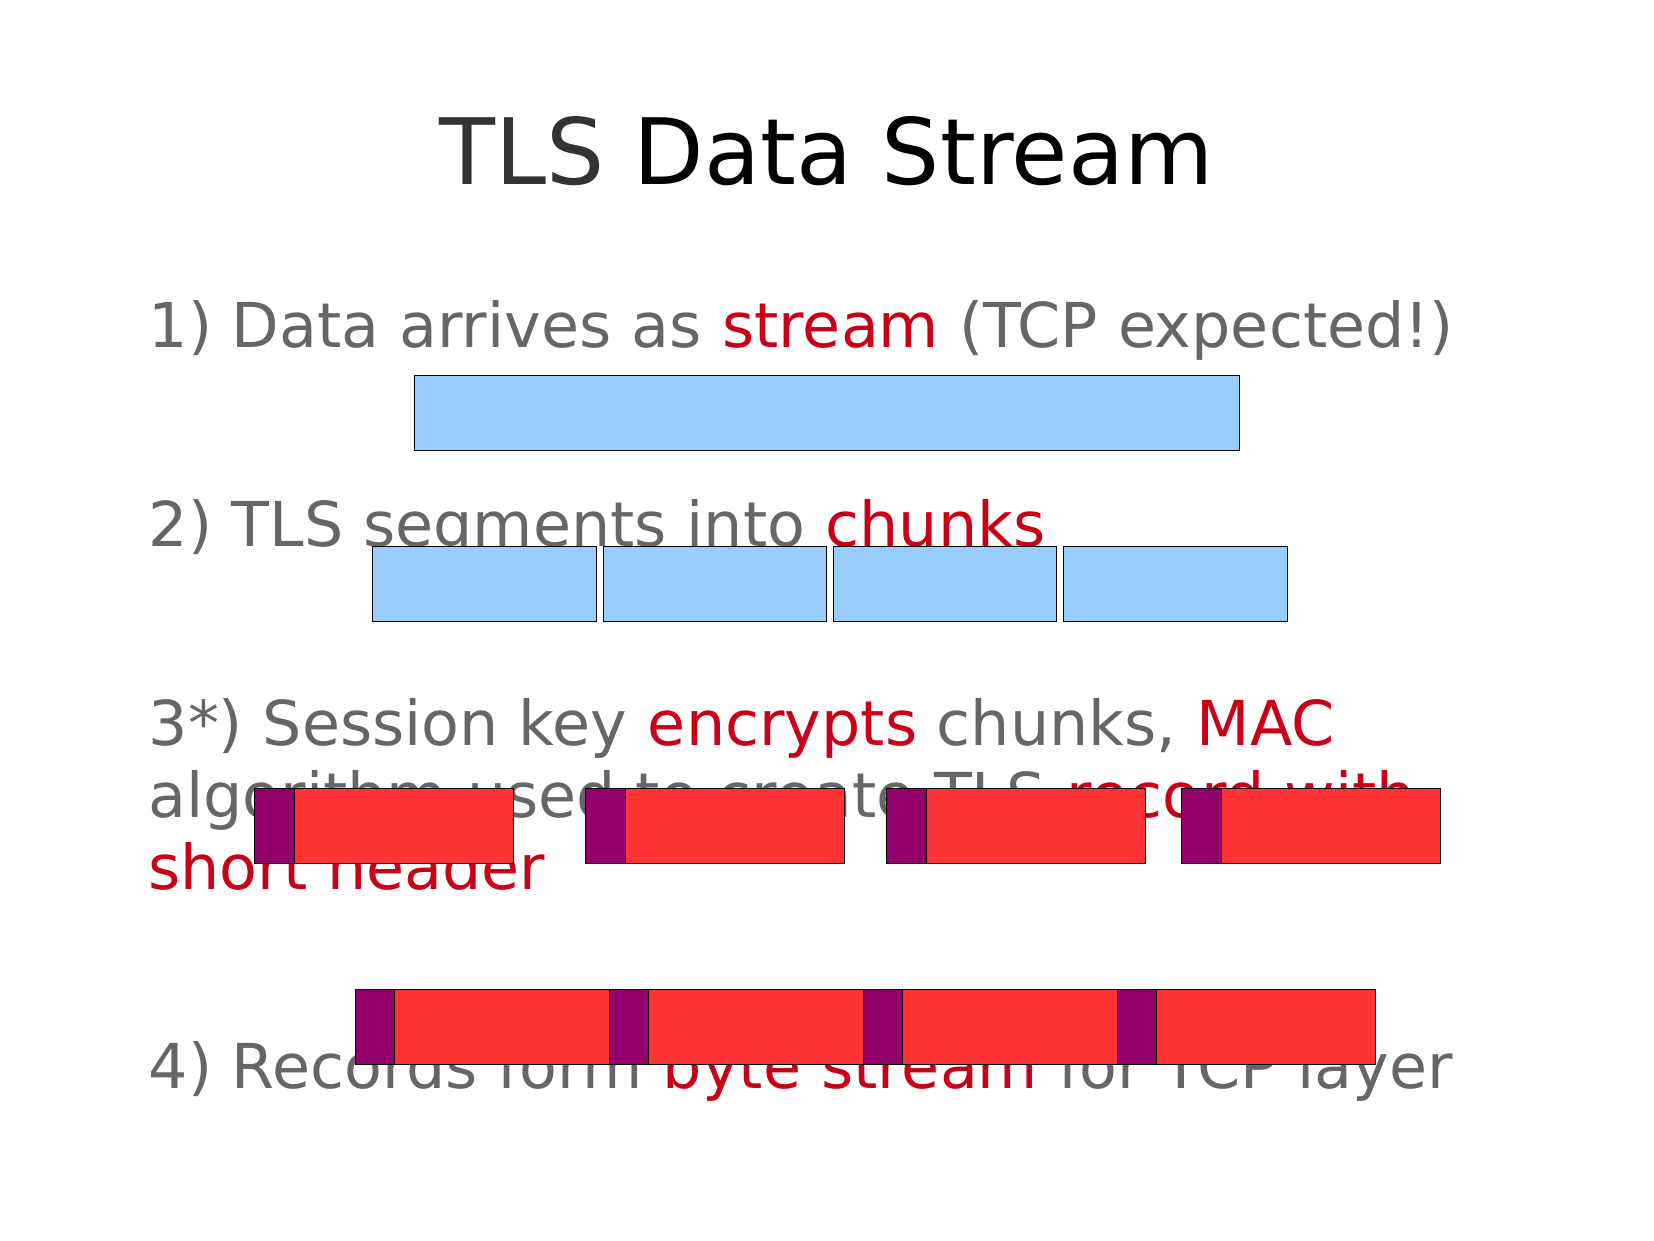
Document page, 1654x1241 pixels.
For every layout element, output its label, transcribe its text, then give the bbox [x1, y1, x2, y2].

list 1) Data arrives as stream (TCP expected!) 2) TLS segments into chunks 3*) Session key encrypts chunks, MAC algorithm used to create TLS record with short header 4) Records form byte stream for TCP layer [82, 290, 1571, 1109]
text_box [603, 546, 827, 622]
text_box [372, 546, 597, 622]
text_box [886, 788, 1146, 864]
text_box [1063, 546, 1288, 622]
text_box [254, 788, 514, 864]
text_box [585, 788, 845, 864]
text_box [833, 546, 1057, 622]
title TLS Data Stream [82, 49, 1571, 257]
text_box [414, 375, 1240, 451]
text_box [355, 989, 1376, 1065]
text_box [1181, 788, 1441, 864]
